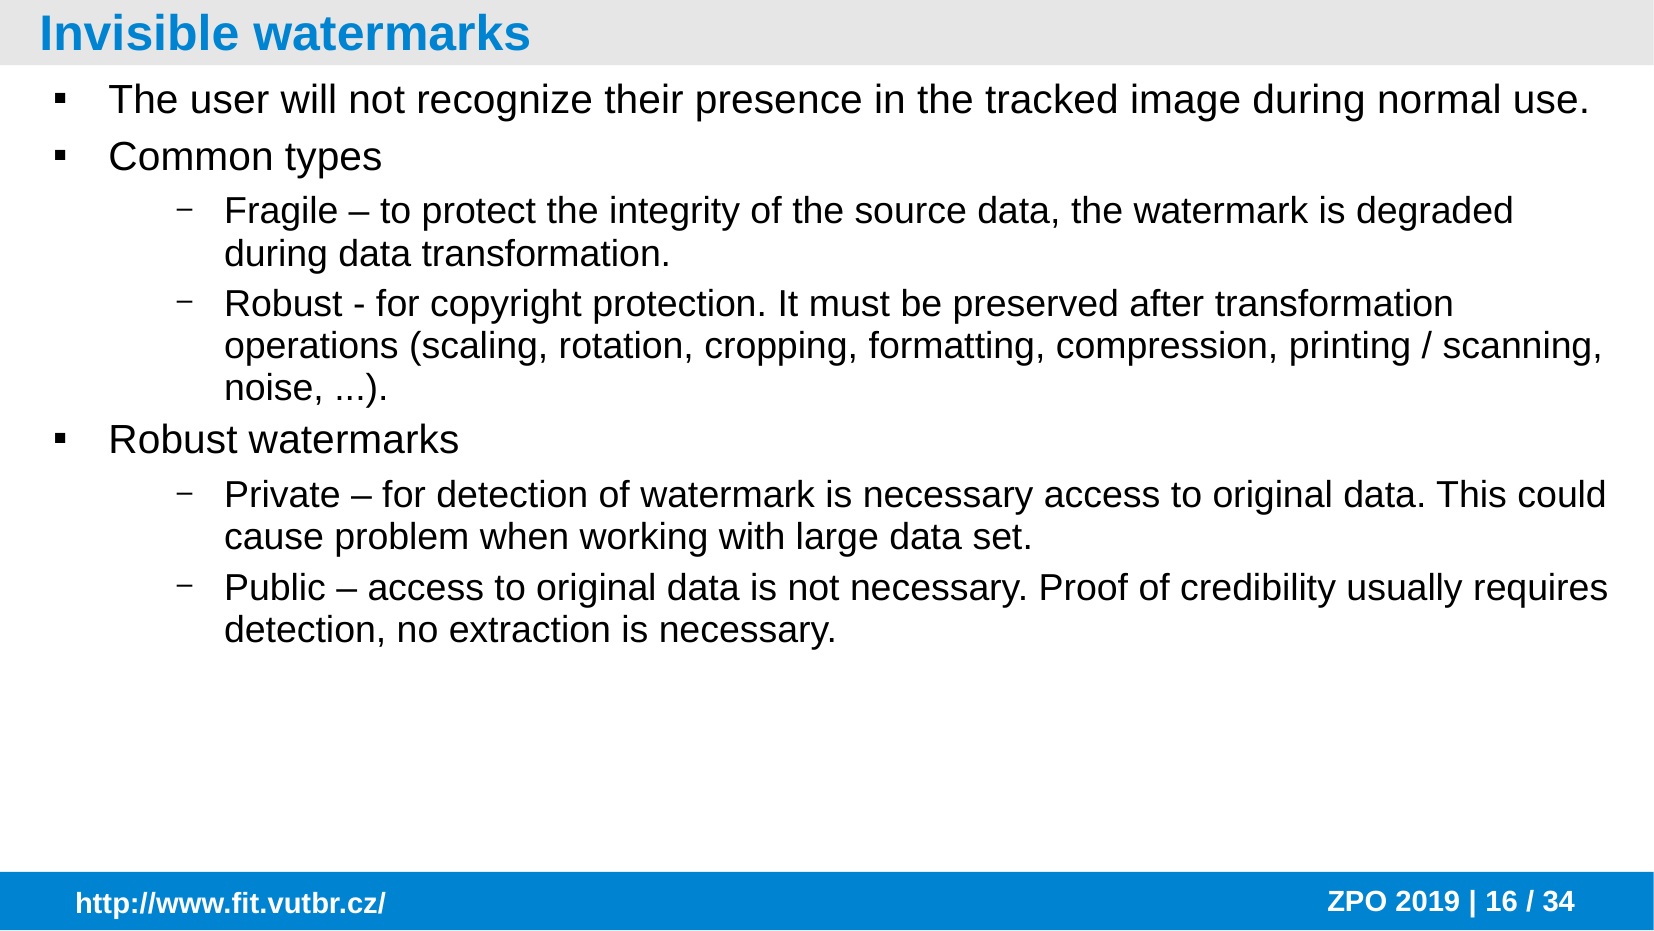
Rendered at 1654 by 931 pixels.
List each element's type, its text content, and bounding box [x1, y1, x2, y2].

title Invisible watermarks [39, 4, 1615, 61]
list The user will not recognize their presence in the tracked image during normal use. Common types Fragile – to protect the integrity of the source data, the watermark is degraded during data transformation. Robust - for copyright protection. It must be preserved after transformation operations (scaling, rotation, cropping, formatting, compression, printing / scanning, noise, ...). Robust watermarks Private – for detection of watermark is necessary access to original data. This could cause problem when working with large data set. Public – access to original data is not necessary. Proof of credibility usually requires detection, no extraction is necessary. [37, 76, 1613, 844]
